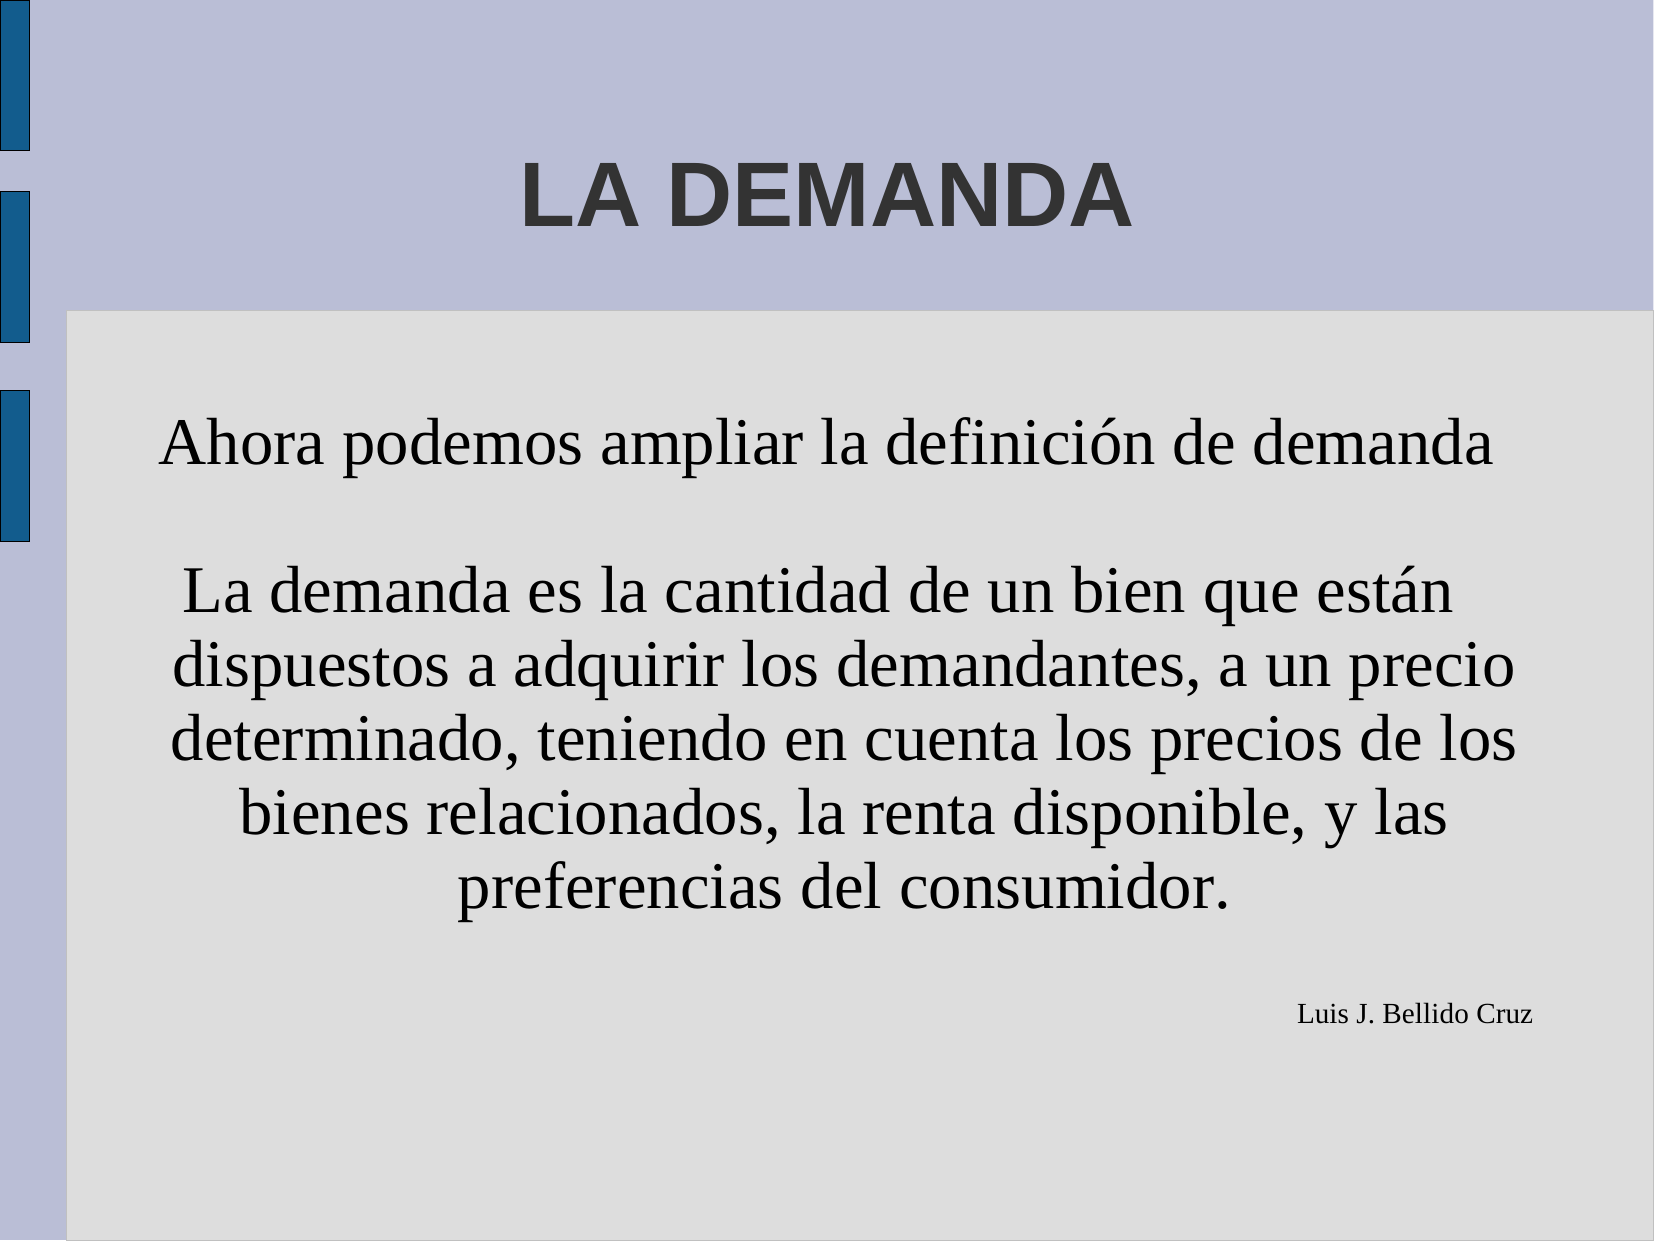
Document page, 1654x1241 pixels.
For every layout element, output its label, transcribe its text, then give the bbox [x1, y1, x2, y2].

subtitle Ahora podemos ampliar la definición de demanda La demanda es la cantidad de un bien que están dispuestos a adquirir los demandantes, a un precio determinado, teniendo en cuenta los precios de los bienes relacionados, la renta disponible, y las preferencias del consumidor. Luis J. Bellido Cruz [121, 352, 1534, 1156]
title LA DEMANDA [121, 98, 1534, 291]
